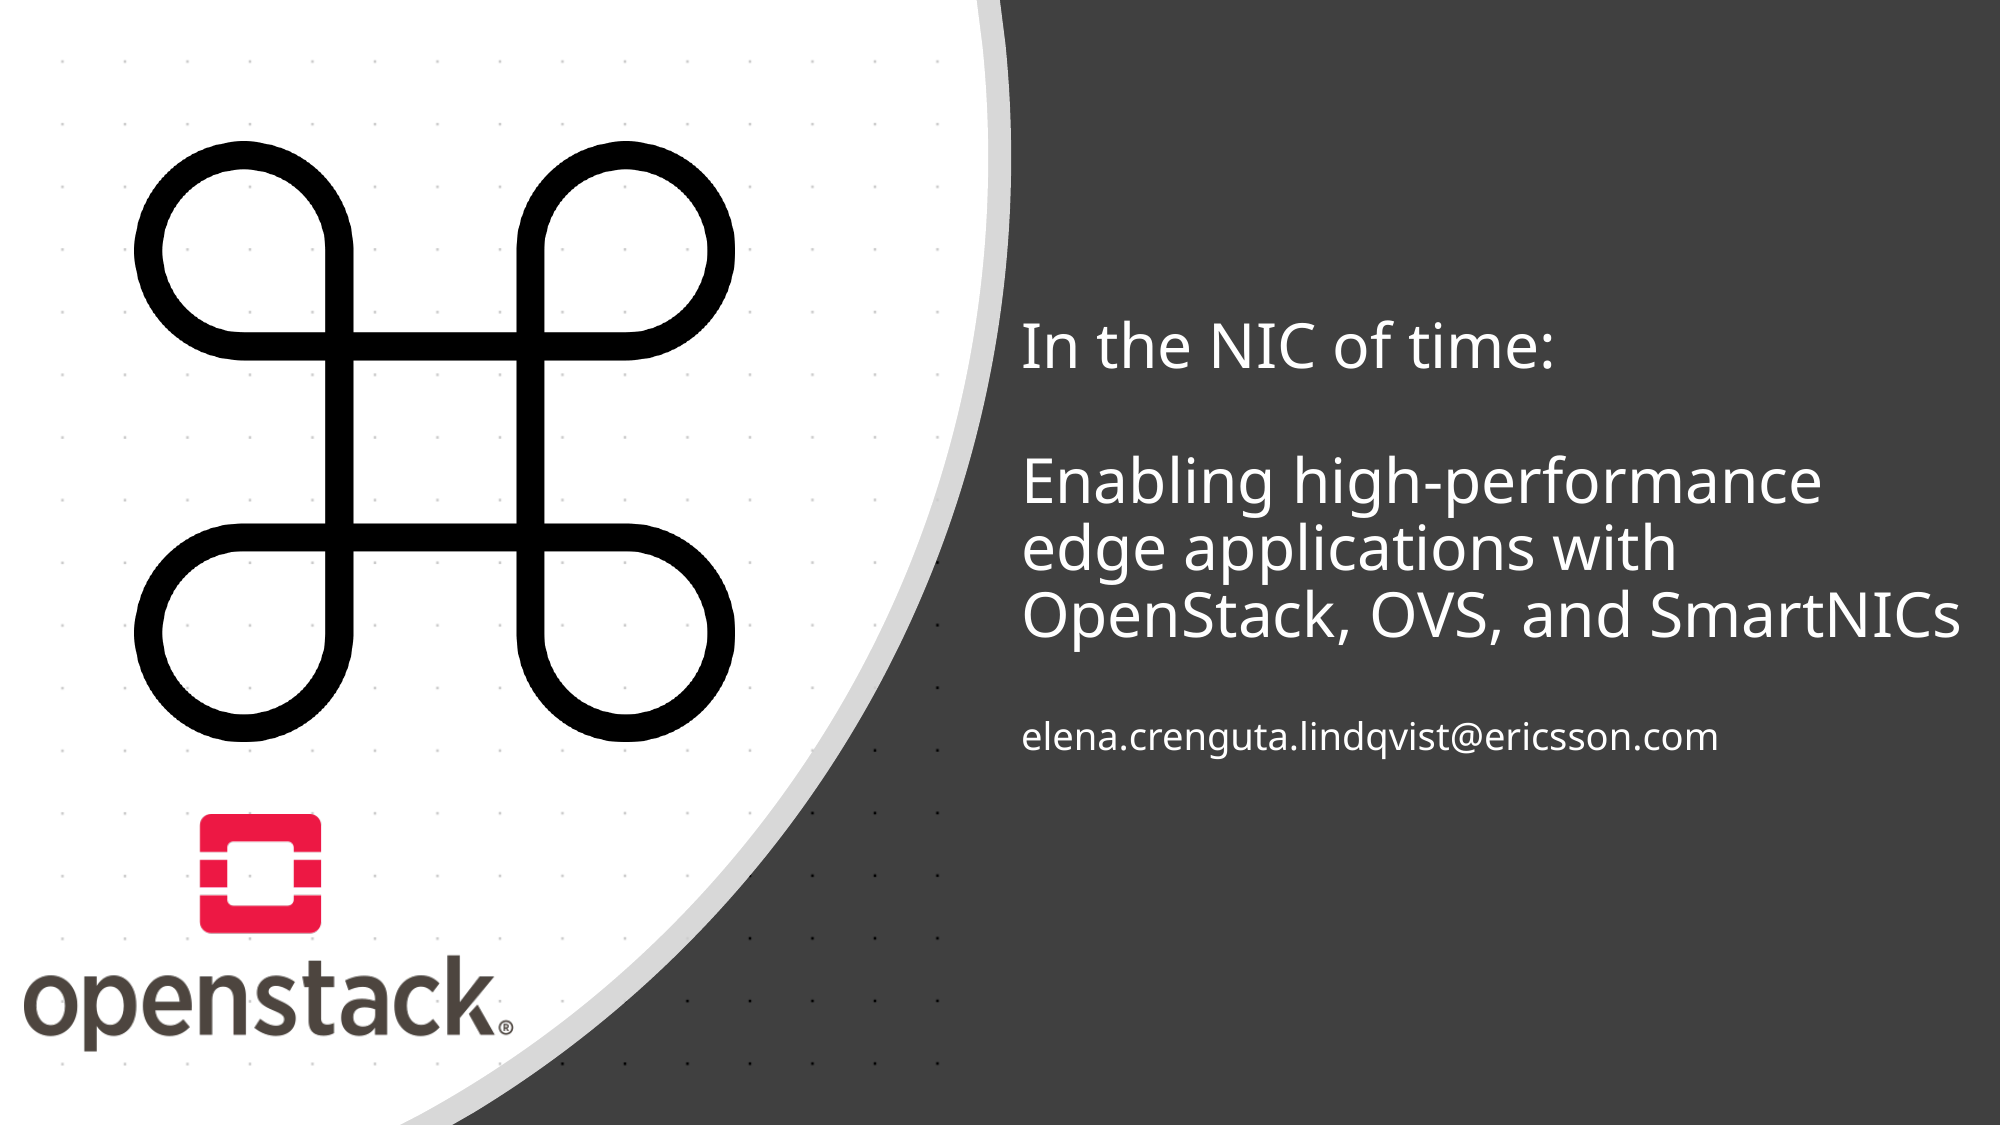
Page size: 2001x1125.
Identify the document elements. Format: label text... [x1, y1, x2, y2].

picture [454, 441, 976, 1125]
text_box [0, 0, 2000, 1125]
picture [24, 814, 514, 1052]
text_box In the NIC of time: Enabling high-performance edge applications with OpenStack, OVS, and SmartNICs elena.crenguta.lindqvist@ericsson.com [1006, 292, 1985, 767]
picture [134, 141, 735, 742]
